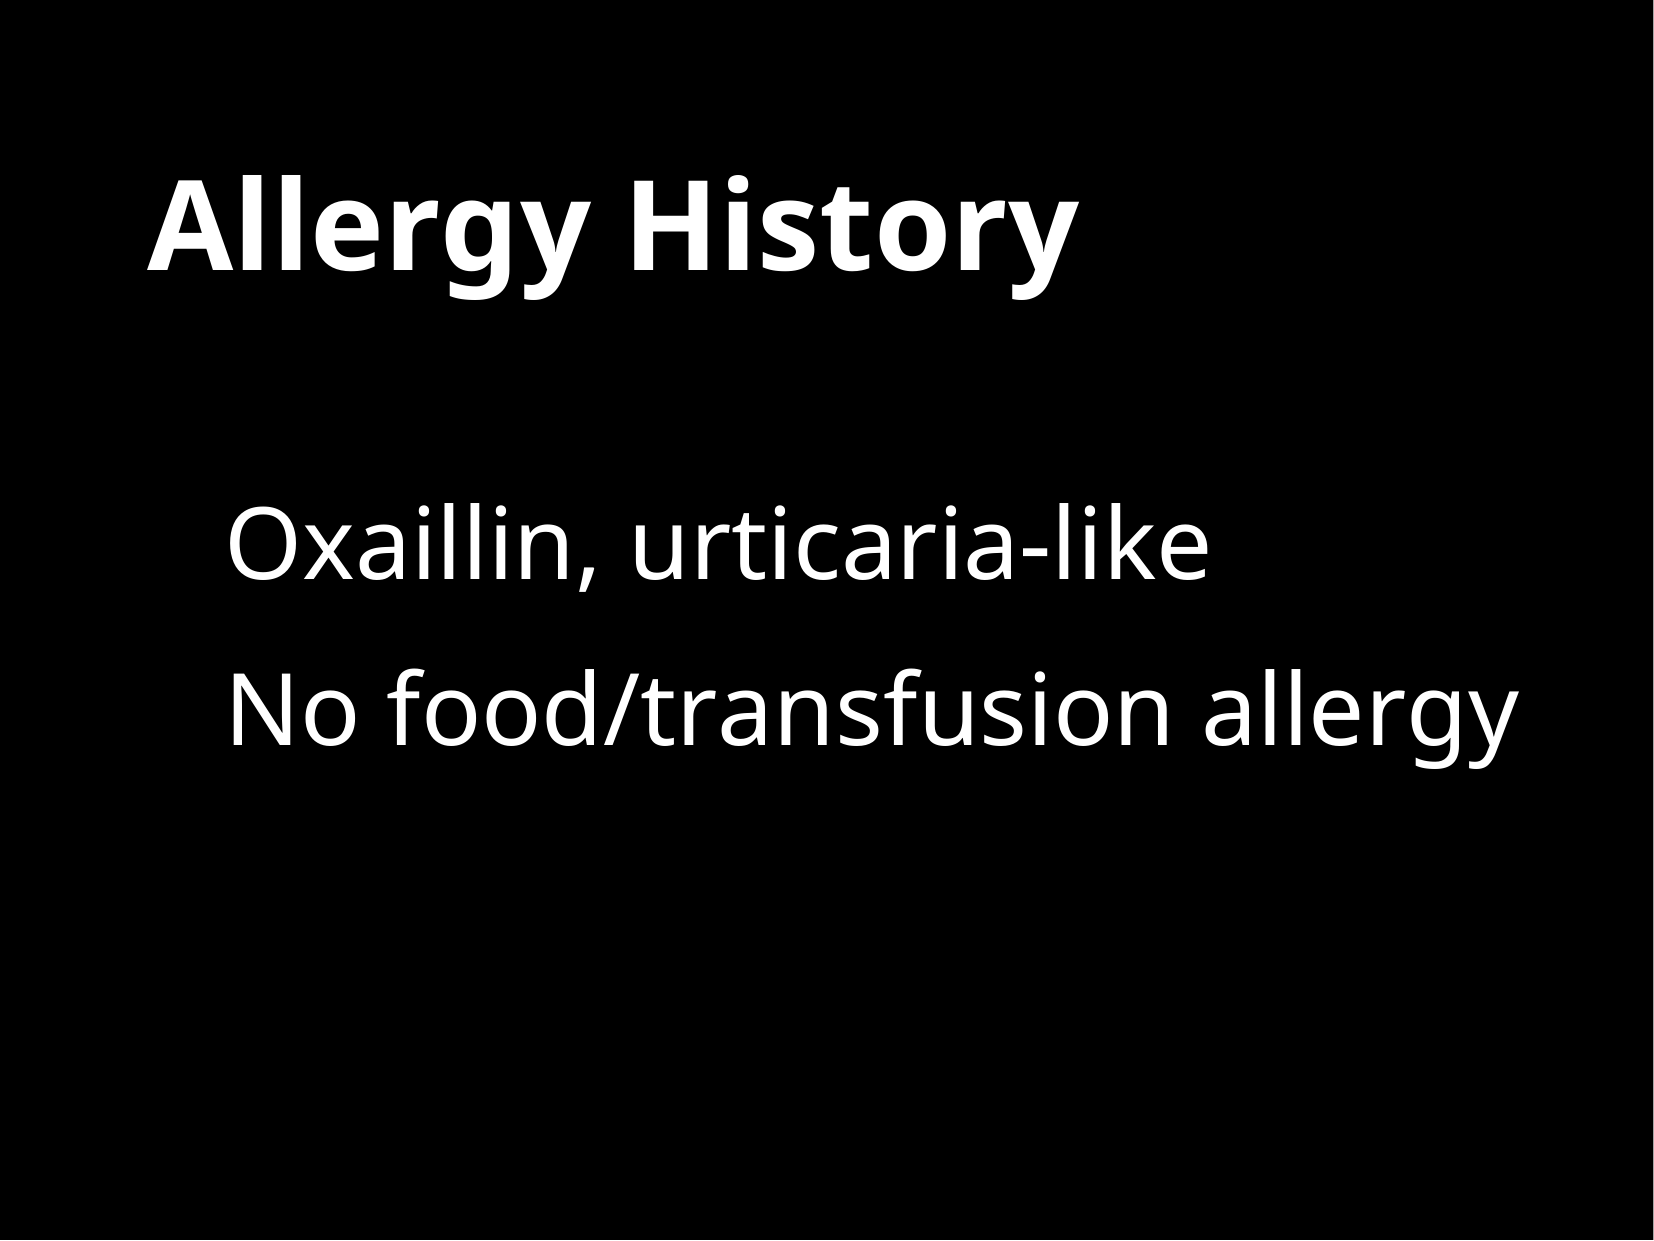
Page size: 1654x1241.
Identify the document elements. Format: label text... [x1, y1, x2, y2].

list Oxaillin, urticaria-like No food/transfusion allergy [206, 472, 1571, 1109]
title Allergy History [147, 118, 1506, 326]
